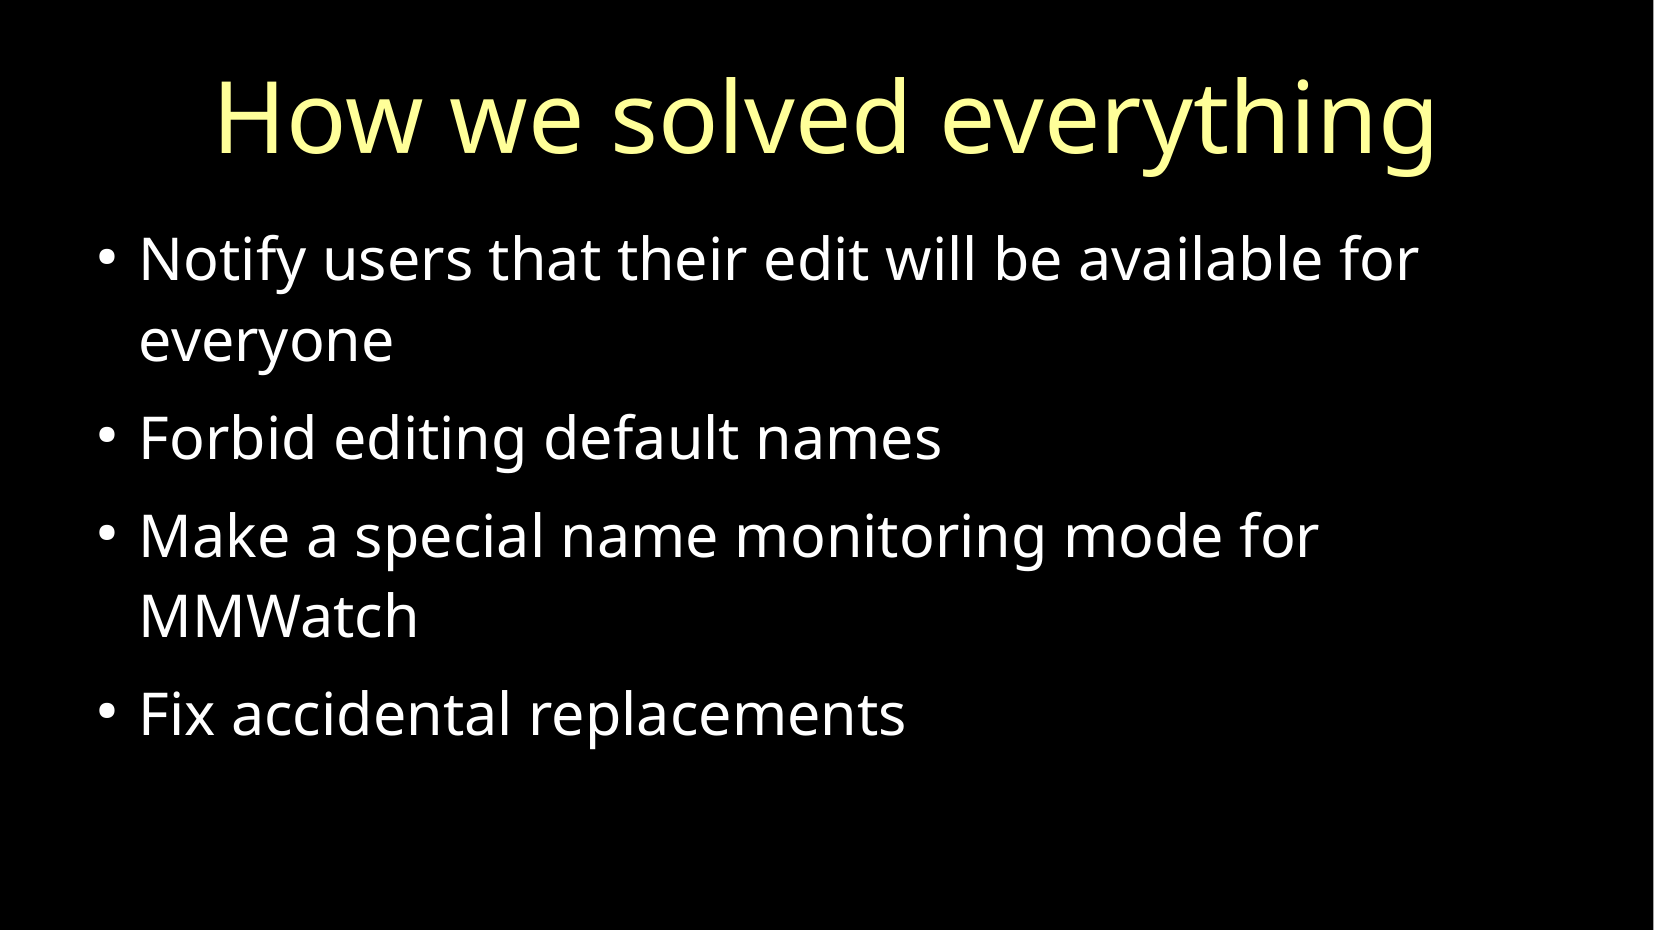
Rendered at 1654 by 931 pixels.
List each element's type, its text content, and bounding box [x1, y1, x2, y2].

title How we solved everything [82, 37, 1571, 193]
list Notify users that their edit will be available for everyone Forbid editing default names Make a special name monitoring mode for MMWatch Fix accidental replacements [82, 217, 1571, 758]
